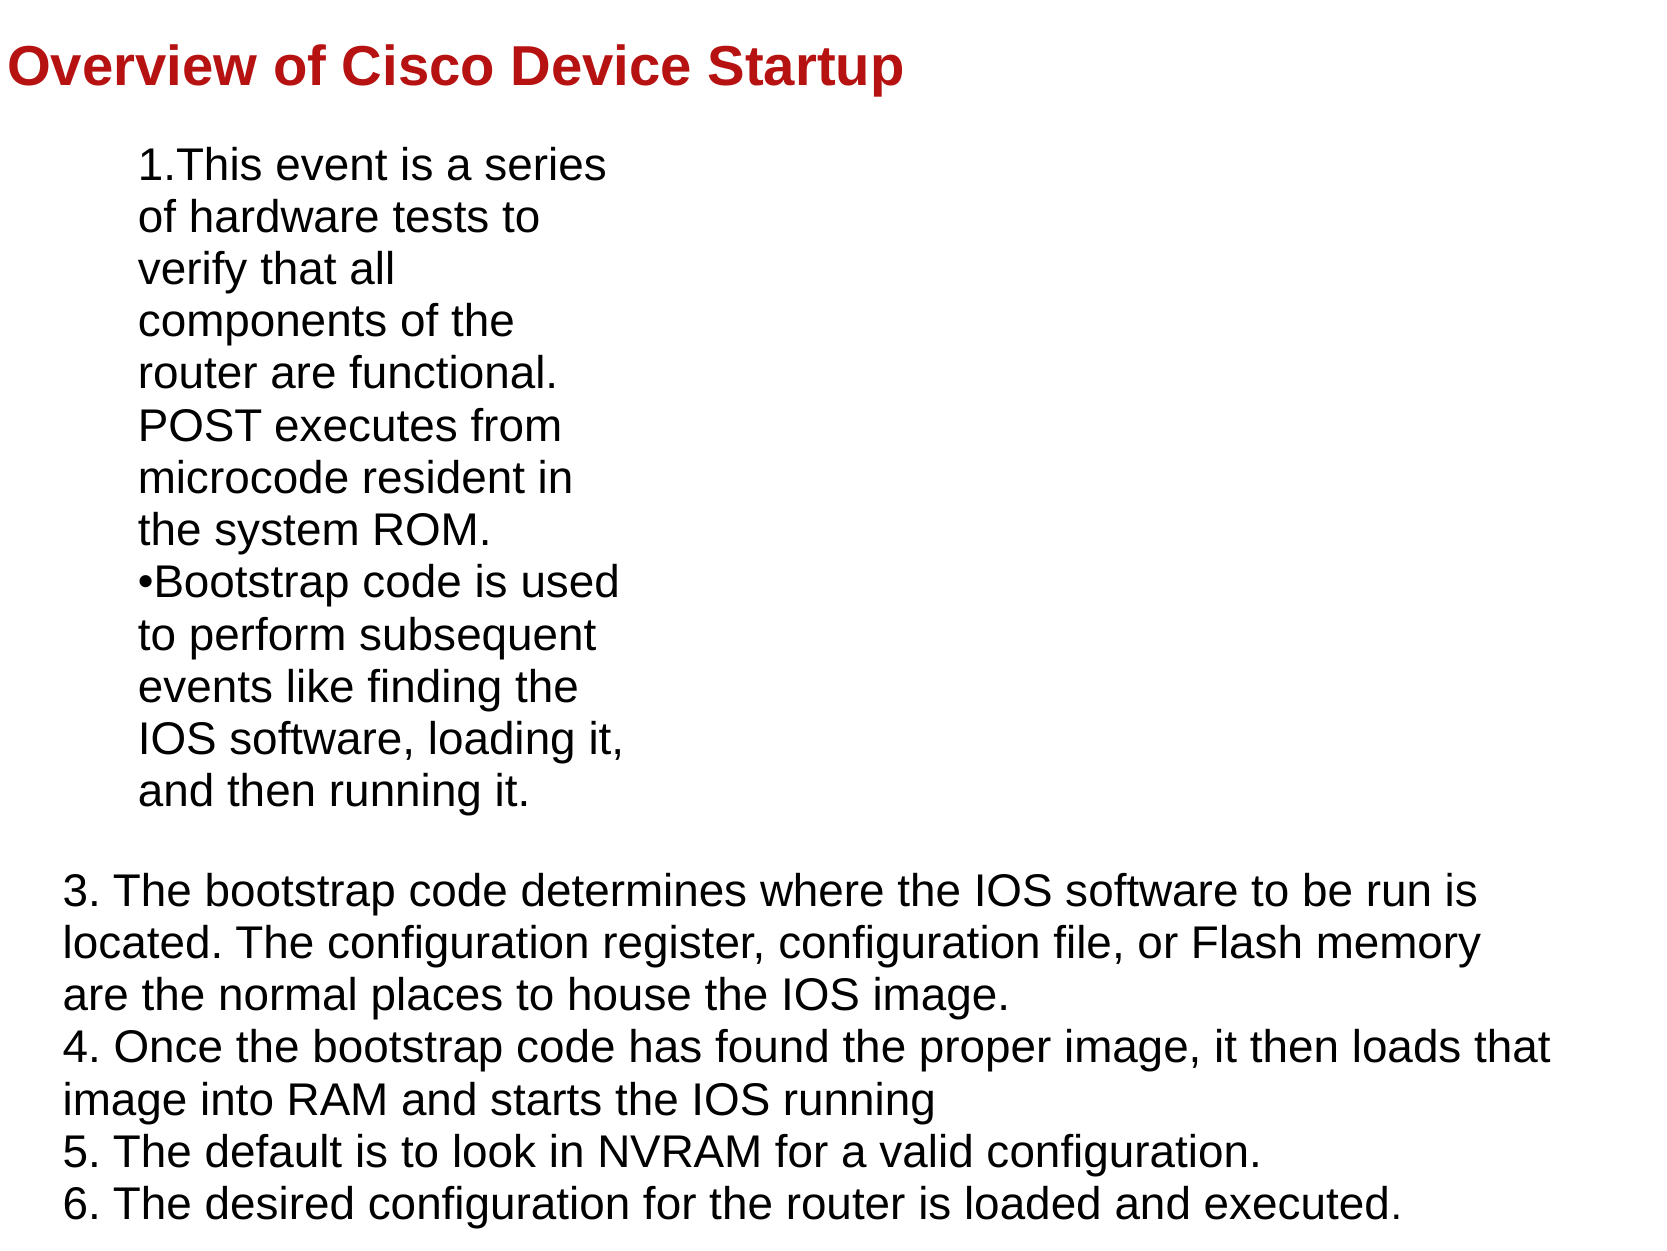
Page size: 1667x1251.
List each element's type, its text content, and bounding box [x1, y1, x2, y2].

text_box 3. The bootstrap code determines where the IOS software to be run is located. The configuration register, configuration file, or Flash memory are the normal places to house the IOS image. 4. Once the bootstrap code has found the proper image, it then loads that image into RAM and starts the IOS running 5. The default is to look in NVRAM for a valid configuration. 6. The desired configuration for the router is loaded and executed. [62, 864, 1646, 1230]
text_box Overview of Cisco Device Startup [7, 34, 913, 99]
text_box This event is a series of hardware tests to verify that all components of the router are functional. POST executes from microcode resident in the system ROM. Bootstrap code is used to perform subsequent events like finding the IOS software, loading it, and then running it. [62, 138, 632, 818]
